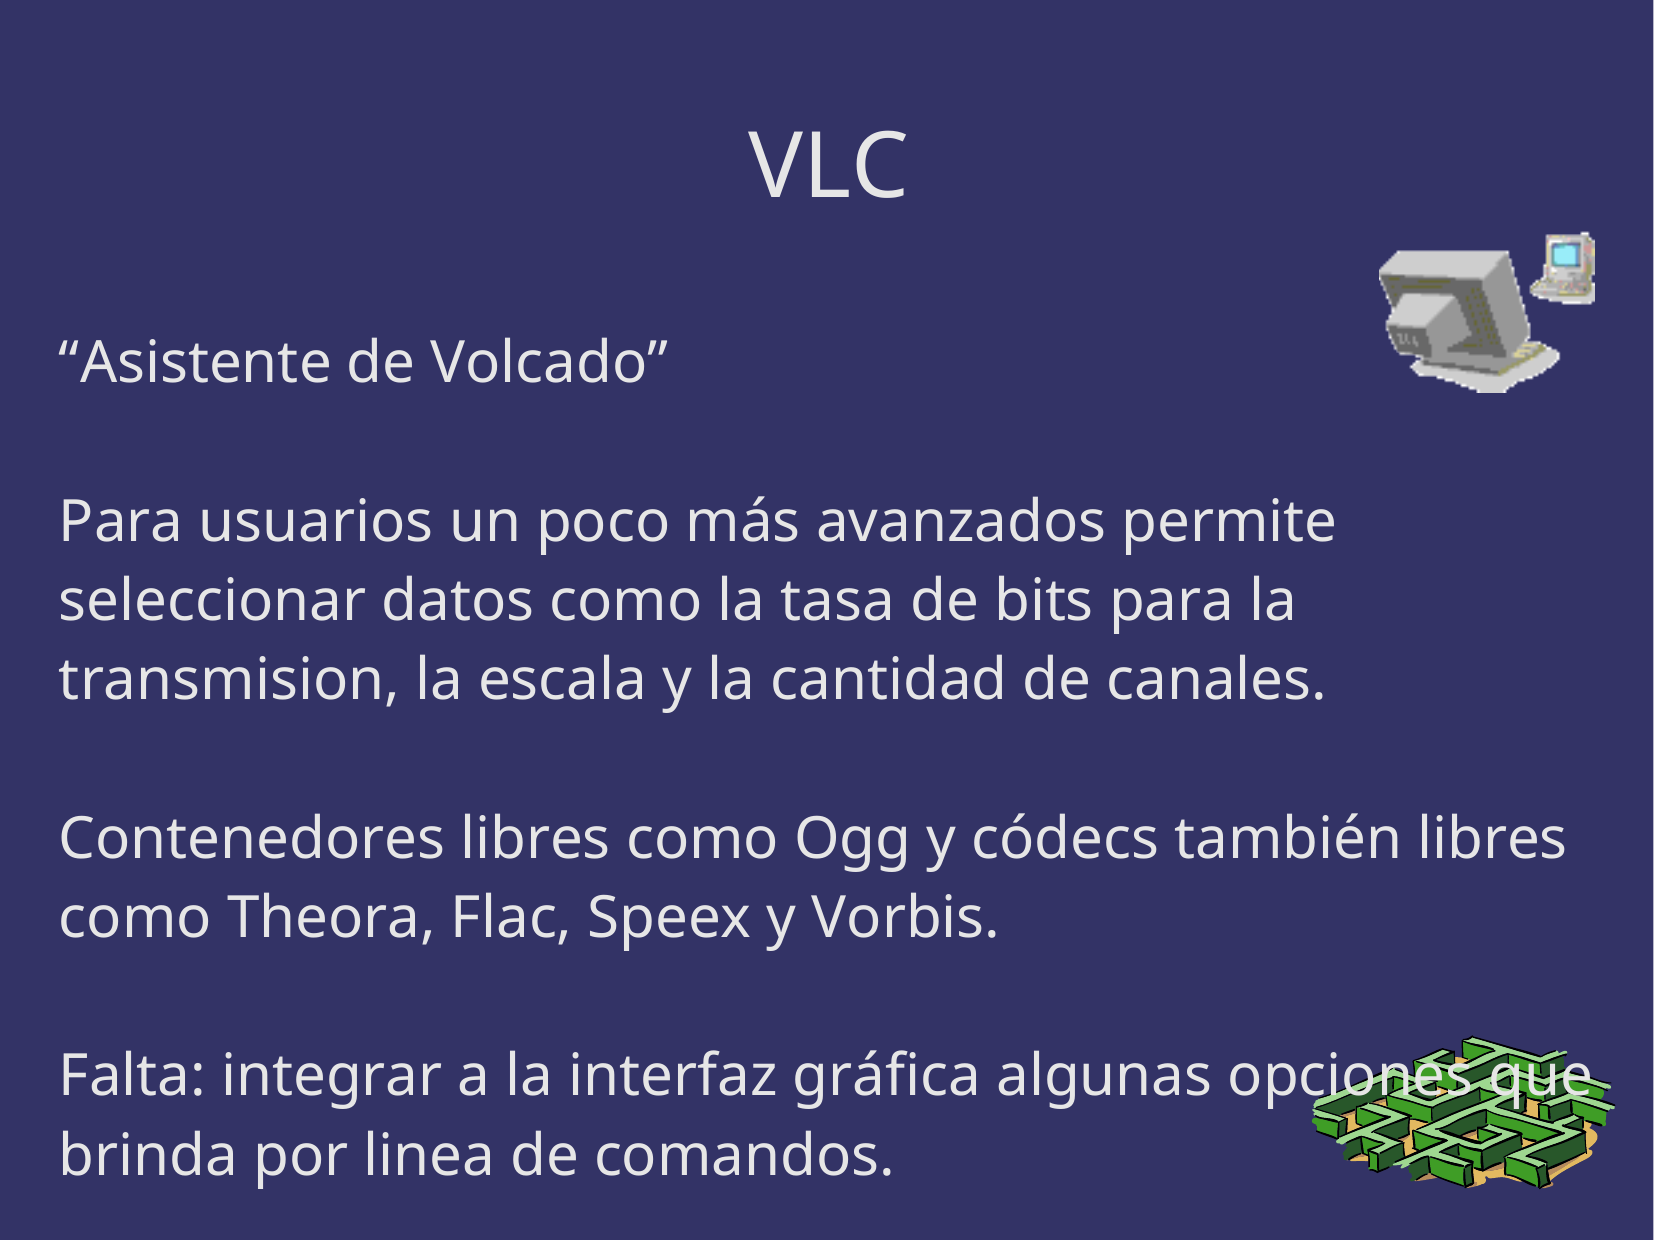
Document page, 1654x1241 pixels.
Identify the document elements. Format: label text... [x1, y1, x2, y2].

title VLC [123, 58, 1536, 266]
picture [1379, 177, 1595, 393]
subtitle “Asistente de Volcado” Para usuarios un poco más avanzados permite seleccionar datos como la tasa de bits para la transmision, la escala y la cantidad de canales. Contenedores libres como Ogg y códecs también libres como Theora, Flac, Speex y Vorbis. Falta: integrar a la interfaz gráfica algunas opciones que brinda por linea de comandos. [59, 372, 1625, 1140]
